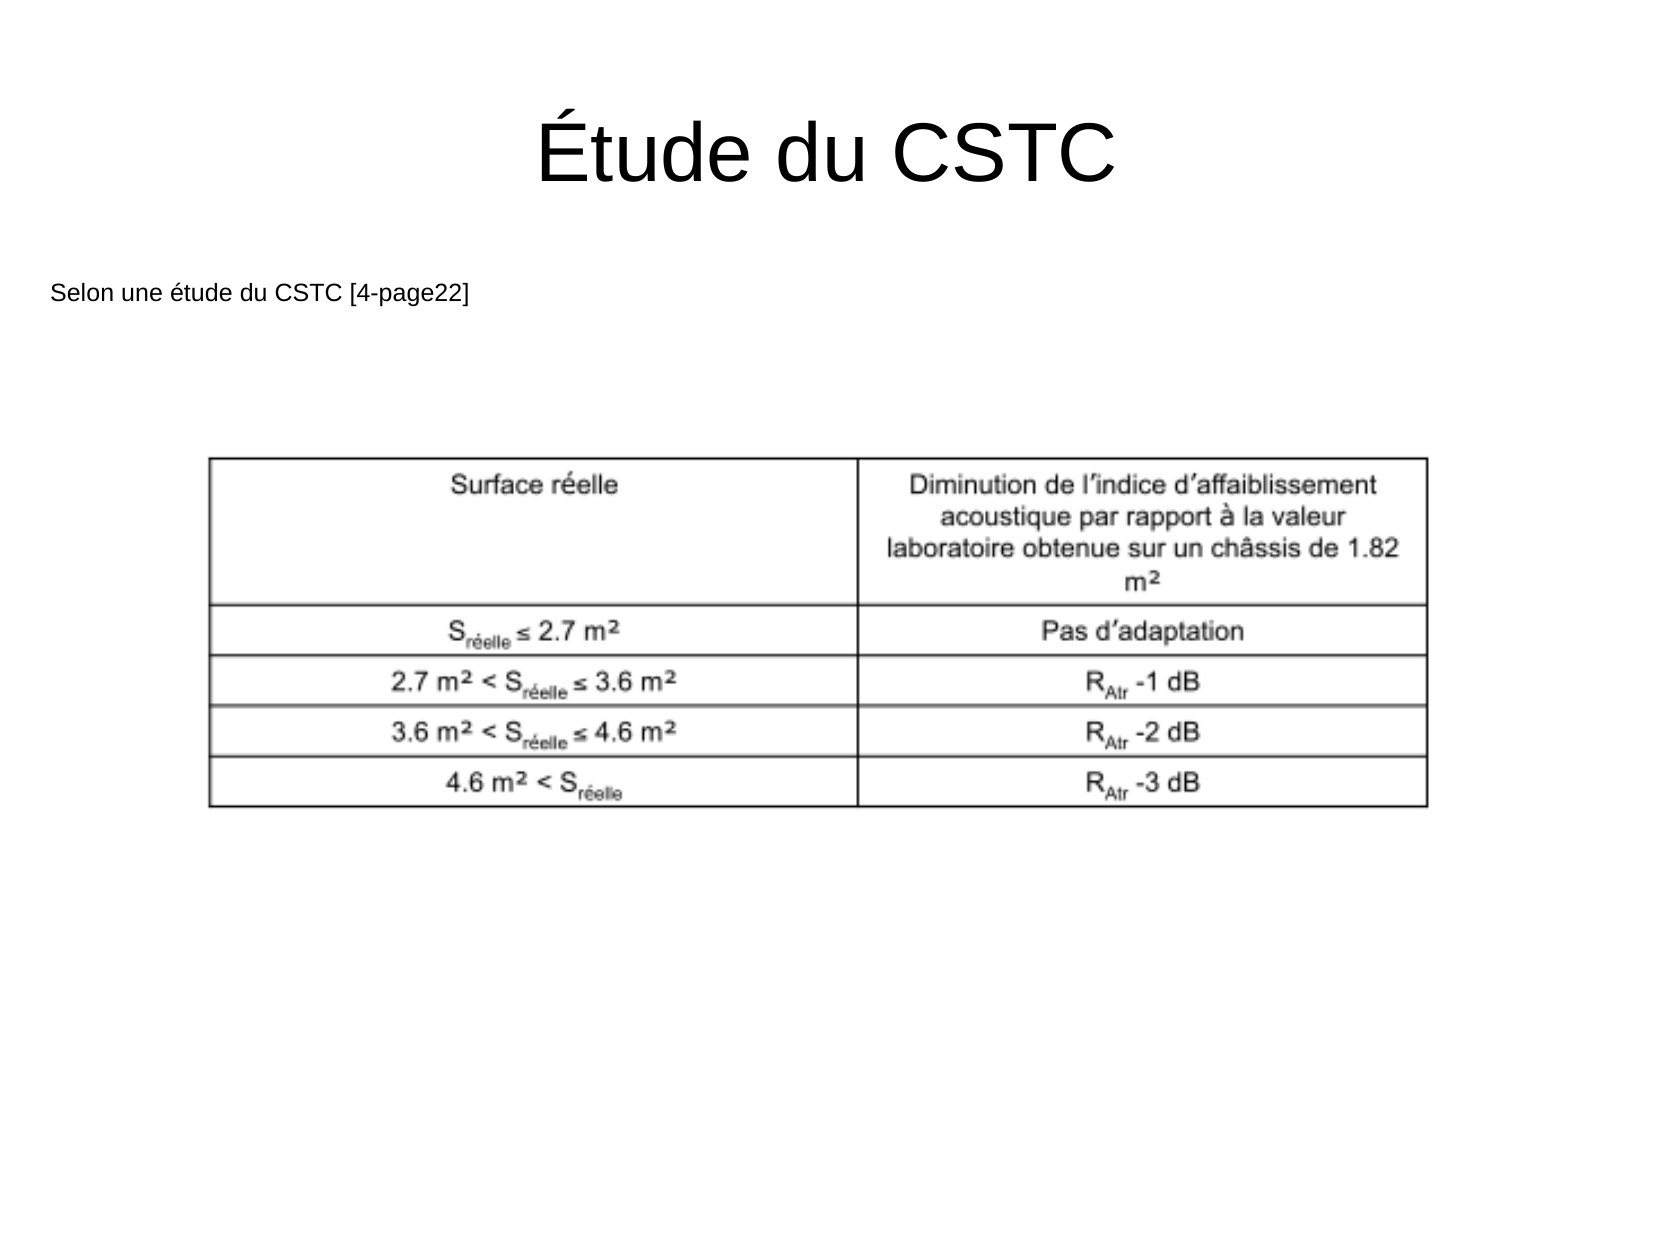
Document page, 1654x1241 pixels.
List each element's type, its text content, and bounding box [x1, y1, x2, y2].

title Étude du CSTC [82, 49, 1571, 257]
picture [200, 449, 1438, 815]
text_box Selon une étude du CSTC [4-page22] [35, 271, 486, 315]
